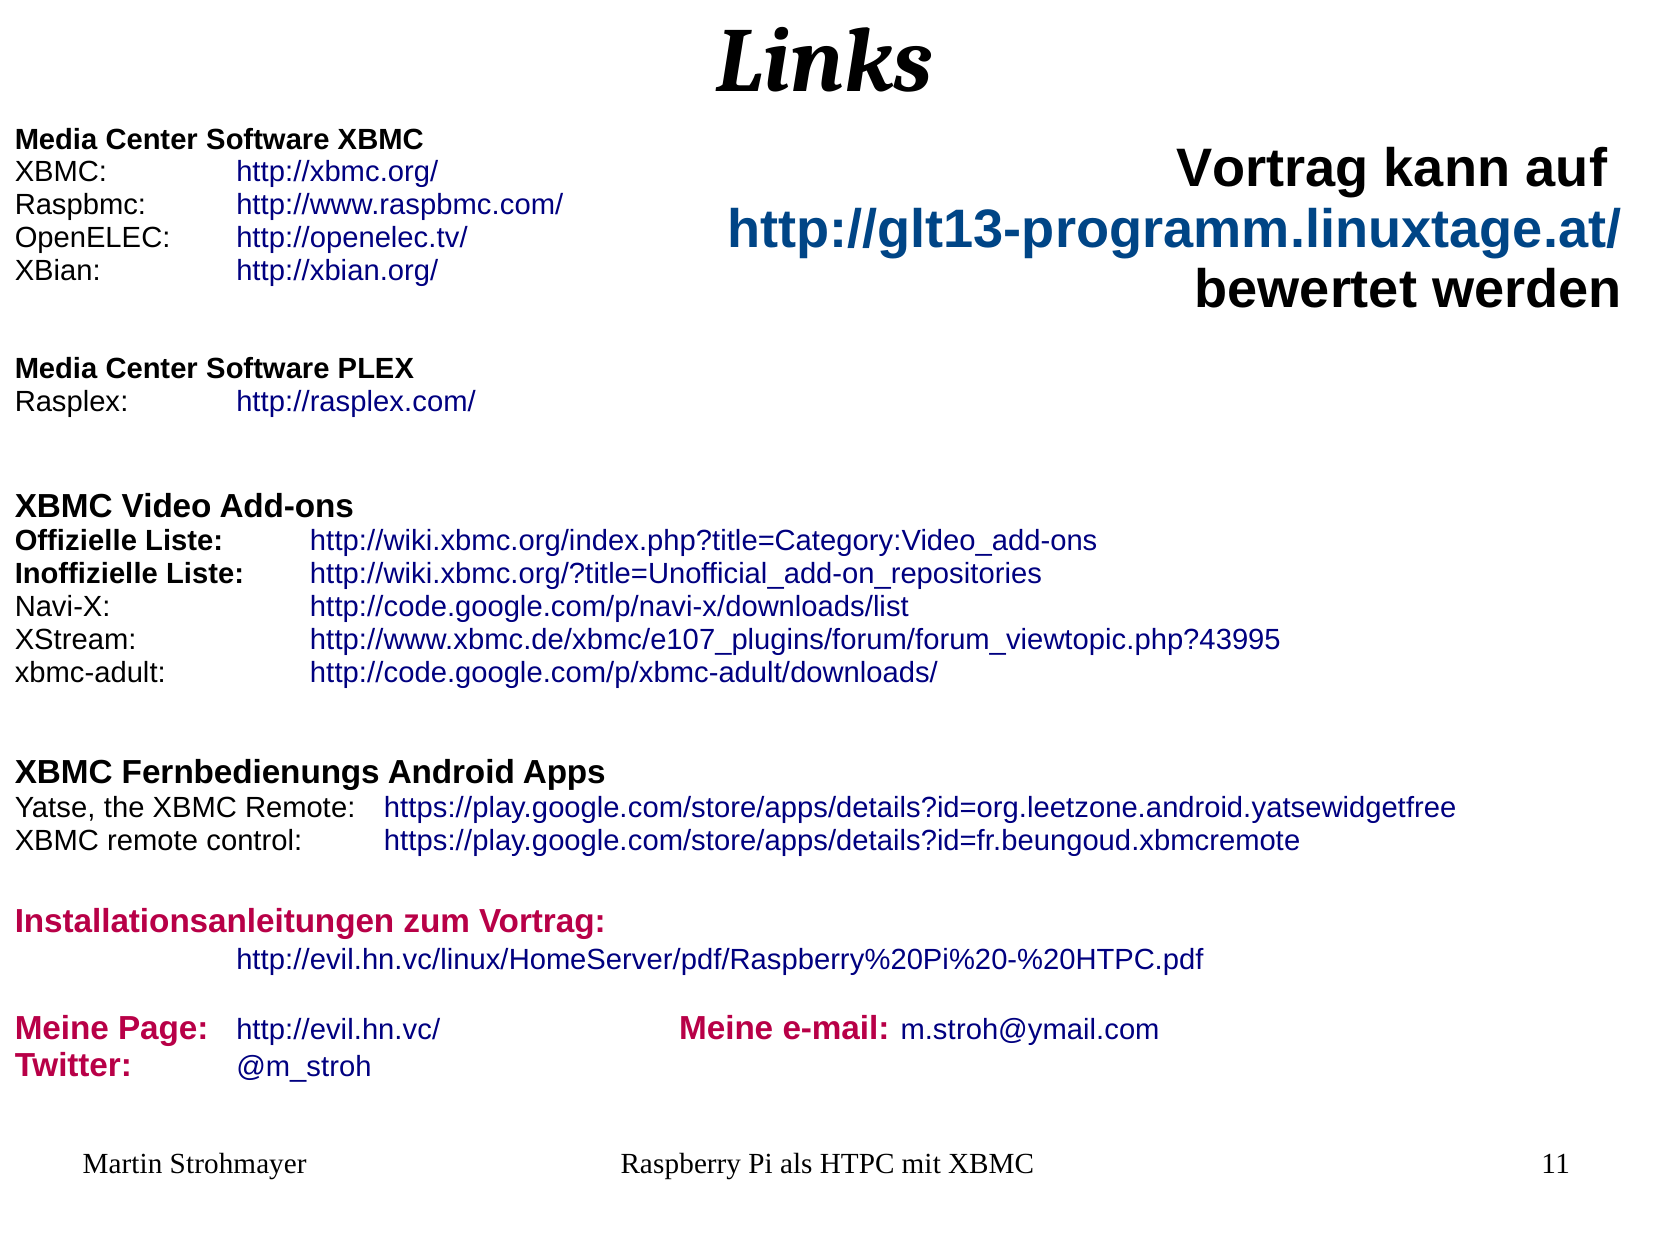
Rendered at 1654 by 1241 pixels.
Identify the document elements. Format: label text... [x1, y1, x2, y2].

text_box Media Center Software XBMC XBMC: http://xbmc.org/ Raspbmc: http://www.raspbmc.com/ OpenELEC: http://openelec.tv/ XBian: http://xbian.org/ Media Center Software PLEX Rasplex: http://rasplex.com/ XBMC Video Add-ons Offizielle Liste: http://wiki.xbmc.org/index.php?title=Category:Video_add-ons Inoffizielle Liste: http://wiki.xbmc.org/?title=Unofficial_add-on_repositories Navi-X: http://code.google.com/p/navi-x/downloads/list XStream: http://www.xbmc.de/xbmc/e107_plugins/forum/forum_viewtopic.php?43995 xbmc-adult: http://code.google.com/p/xbmc-adult/downloads/ XBMC Fernbedienungs Android Apps Yatse, the XBMC Remote: https://play.google.com/store/apps/details?id=org.leetzone.android.yatsewidgetfree XBMC remote control: https://play.google.com/store/apps/details?id=fr.beungoud.xbmcremote Installationsanleitungen zum Vortrag: http://evil.hn.vc/linux/HomeServer/pdf/Raspberry%20Pi%20-%20HTPC.pdf Meine Page: http://evil.hn.vc/ Meine e-mail: m.stroh@ymail.com Twitter: @m_stroh [0, 115, 1654, 1238]
list Vortrag kann auf http://glt13-programm.linuxtage.at/ bewertet werden [601, 137, 1623, 385]
title Links [0, 7, 1651, 116]
